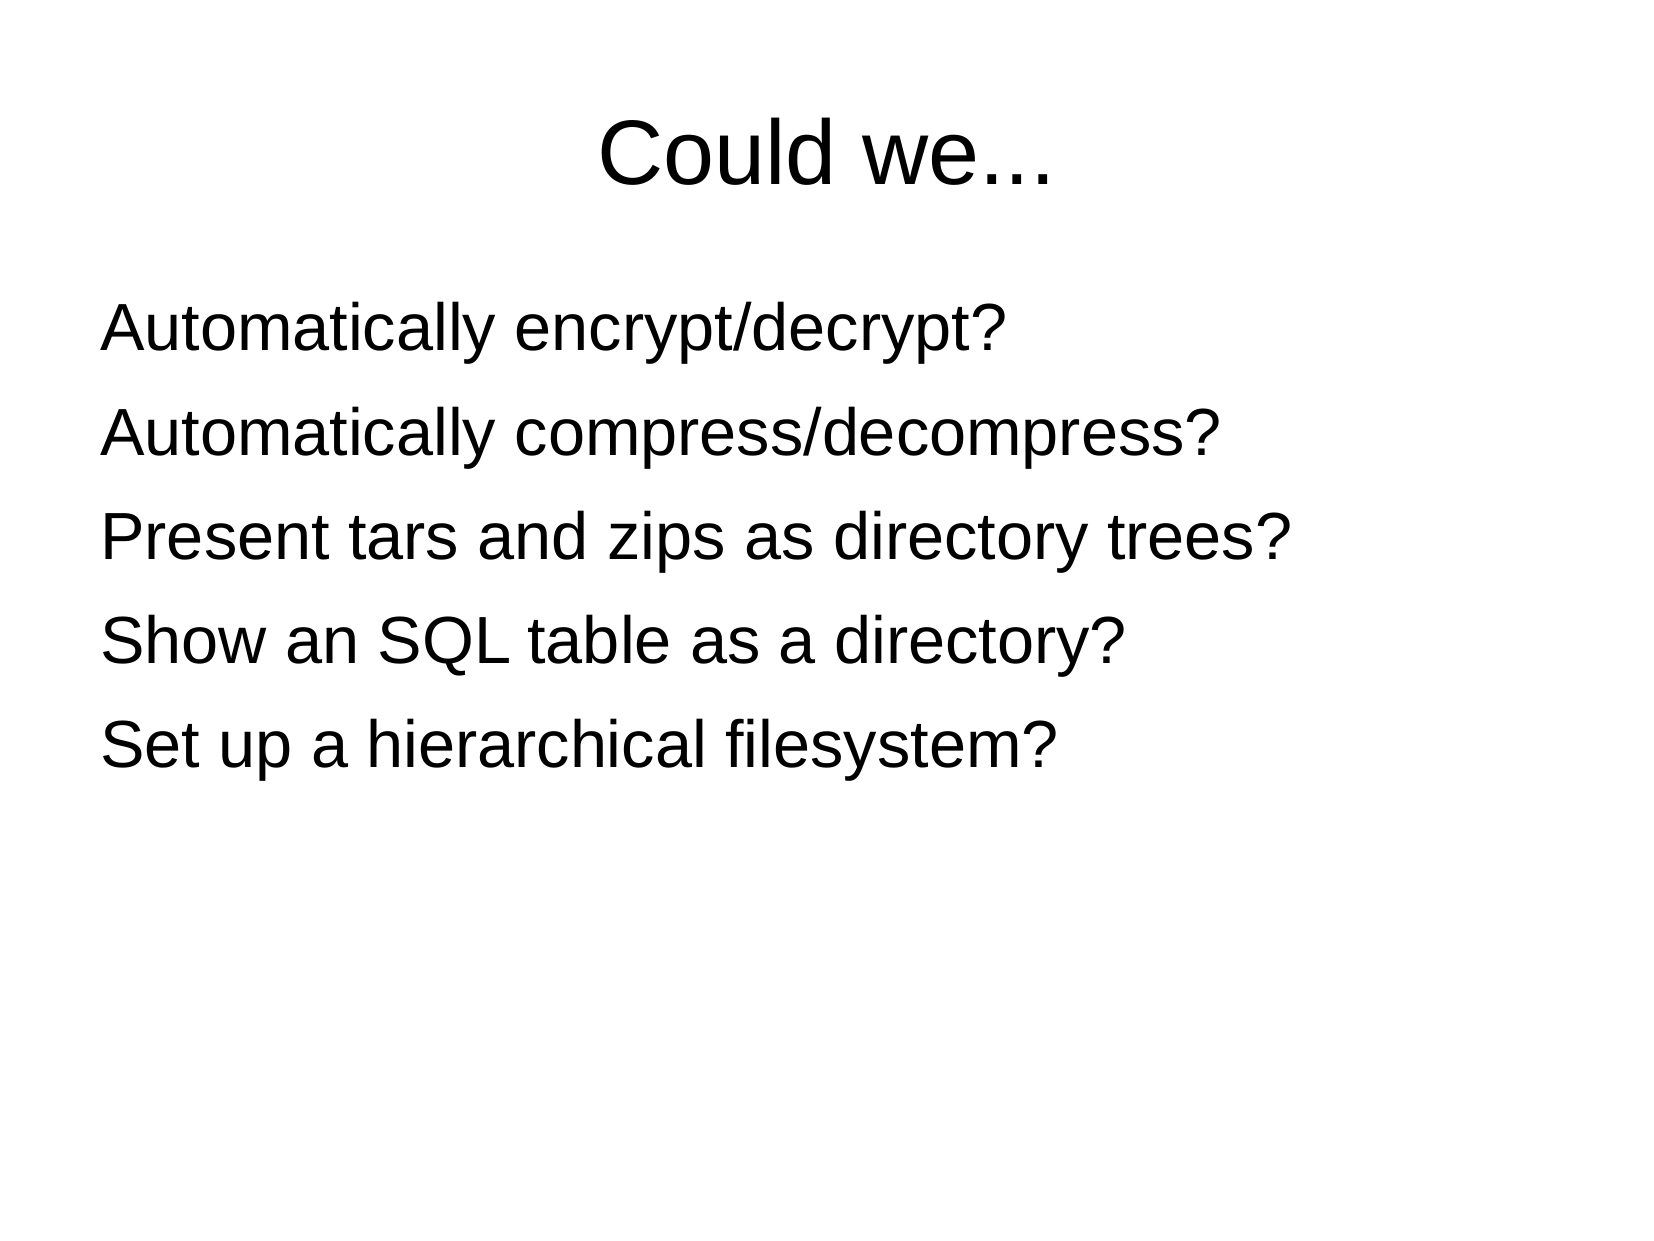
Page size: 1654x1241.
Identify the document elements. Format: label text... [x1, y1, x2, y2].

list Automatically encrypt/decrypt? Automatically compress/decompress? Present tars and zips as directory trees? Show an SQL table as a directory? Set up a hierarchical filesystem? [82, 290, 1571, 1094]
title Could we... [82, 56, 1571, 250]
